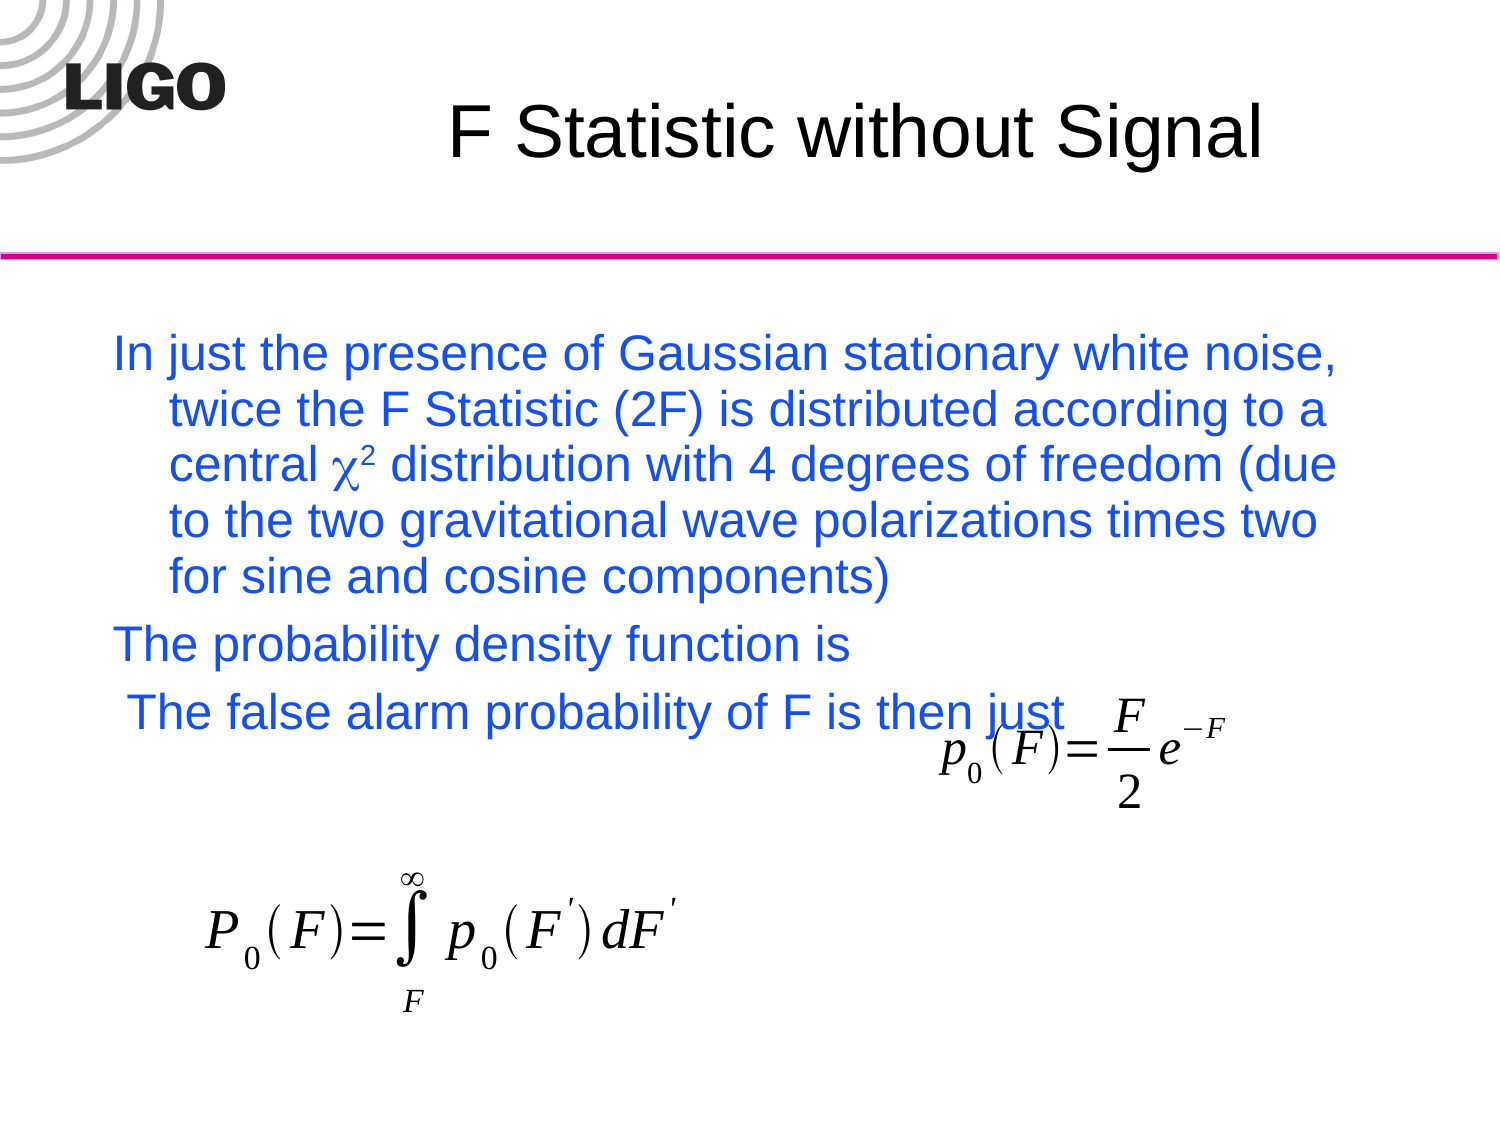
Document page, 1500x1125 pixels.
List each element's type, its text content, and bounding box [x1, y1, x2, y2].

chart [187, 871, 690, 1022]
chart [922, 675, 1238, 826]
title F Statistic without Signal [262, 37, 1450, 225]
list In just the presence of Gaussian stationary white noise, twice the F Statistic (2F) is distributed according to a central 2 distribution with 4 degrees of freedom (due to the two gravitational wave polarizations times two for sine and cosine components) The probability density function is The false alarm probability of F is then just [112, 324, 1388, 1001]
